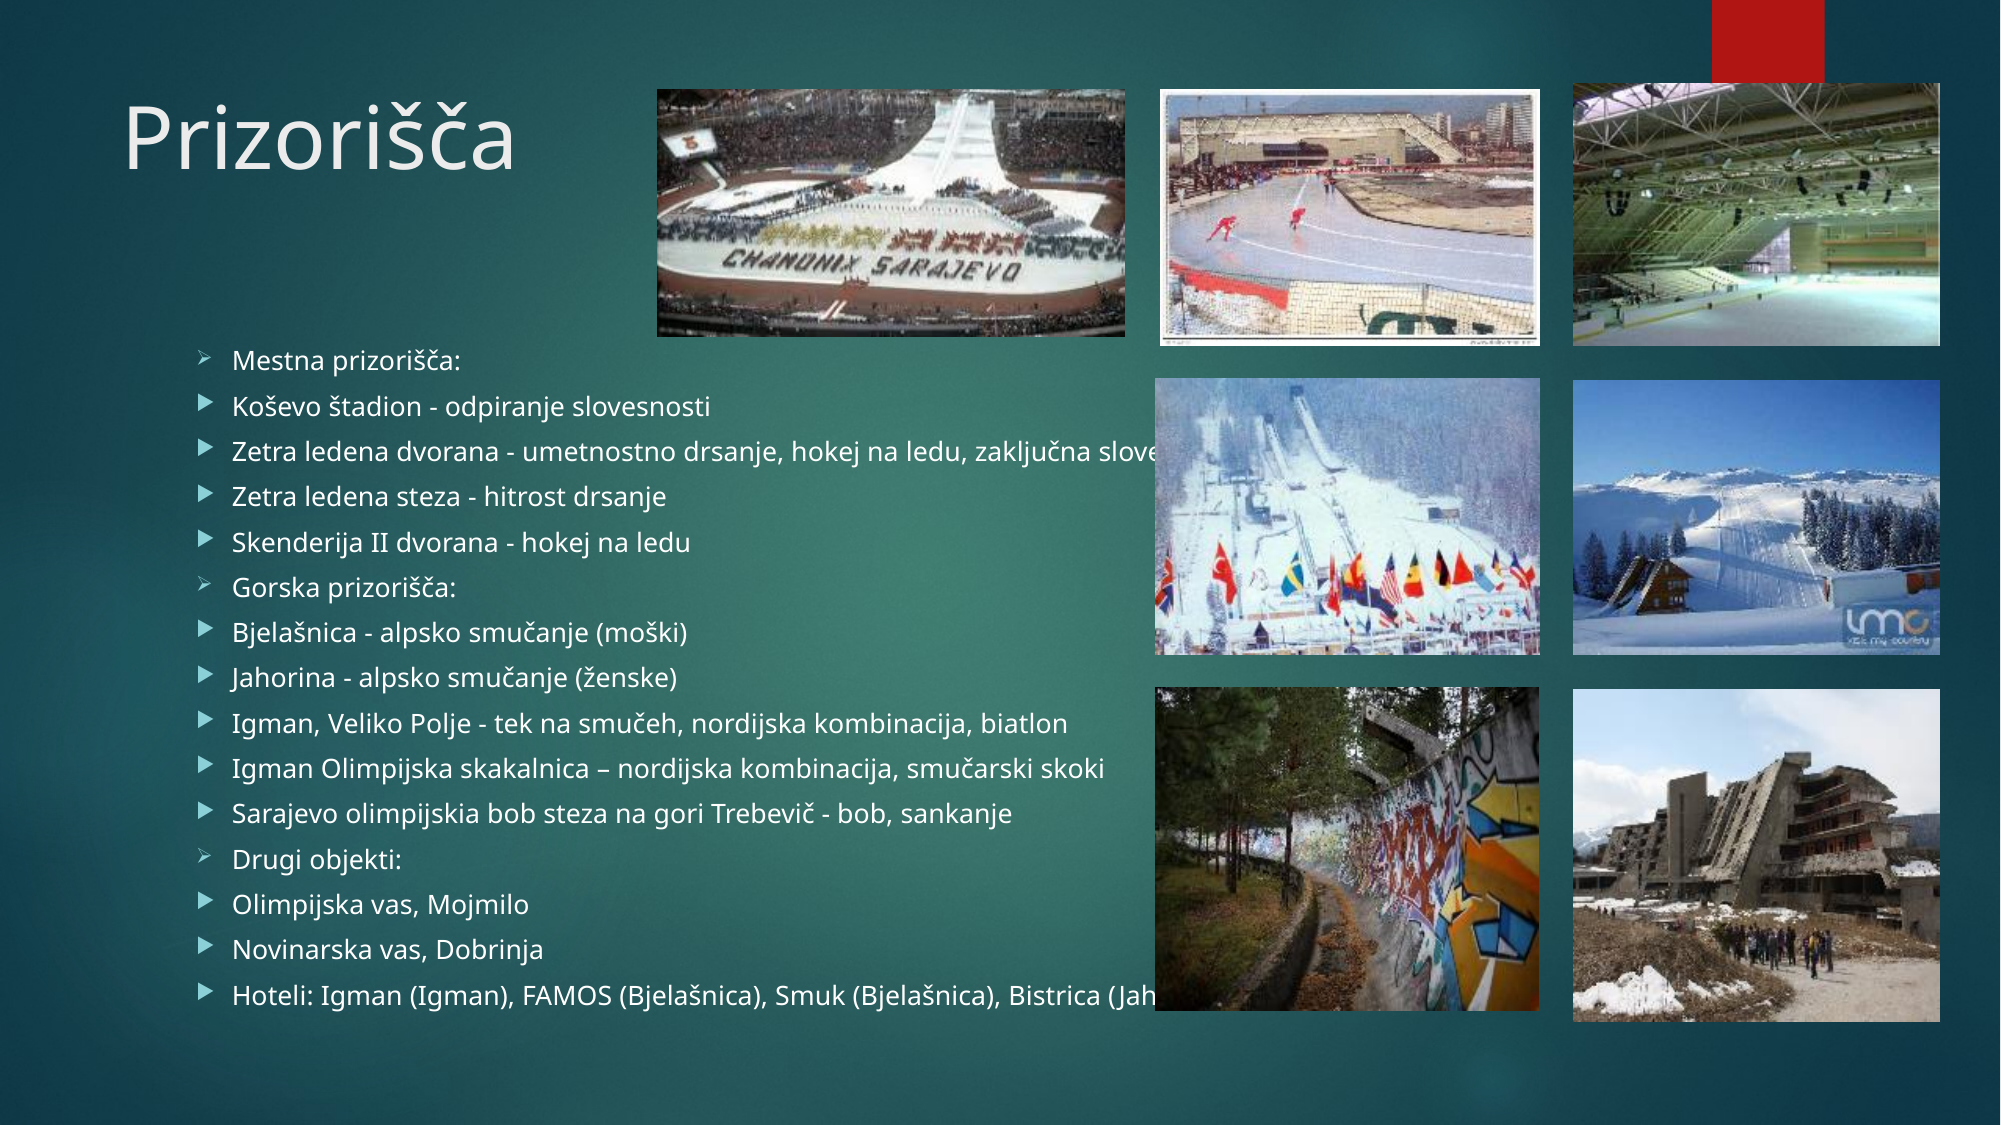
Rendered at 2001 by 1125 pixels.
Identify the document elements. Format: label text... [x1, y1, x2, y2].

title Prizorišča [106, 74, 1649, 304]
list Mestna prizorišča: Koševo štadion - odpiranje slovesnosti Zetra ledena dvorana - umetnostno drsanje, hokej na ledu, zaključna slovesnost Zetra ledena steza - hitrost drsanje Skenderija II dvorana - hokej na ledu Gorska prizorišča: Bjelašnica - alpsko smučanje (moški) Jahorina - alpsko smučanje (ženske) Igman, Veliko Polje - tek na smučeh, nordijska kombinacija, biatlon Igman Olimpijska skakalnica – nordijska kombinacija, smučarski skoki Sarajevo olimpijskia bob steza na gori Trebevič - bob, sankanje Drugi objekti: Olimpijska vas, Mojmilo Novinarska vas, Dobrinja Hoteli: Igman (Igman), FAMOS (Bjelašnica), Smuk (Bjelašnica), Bistrica (Jahorina) [181, 336, 1649, 1025]
picture [0, 0, 2001, 1125]
